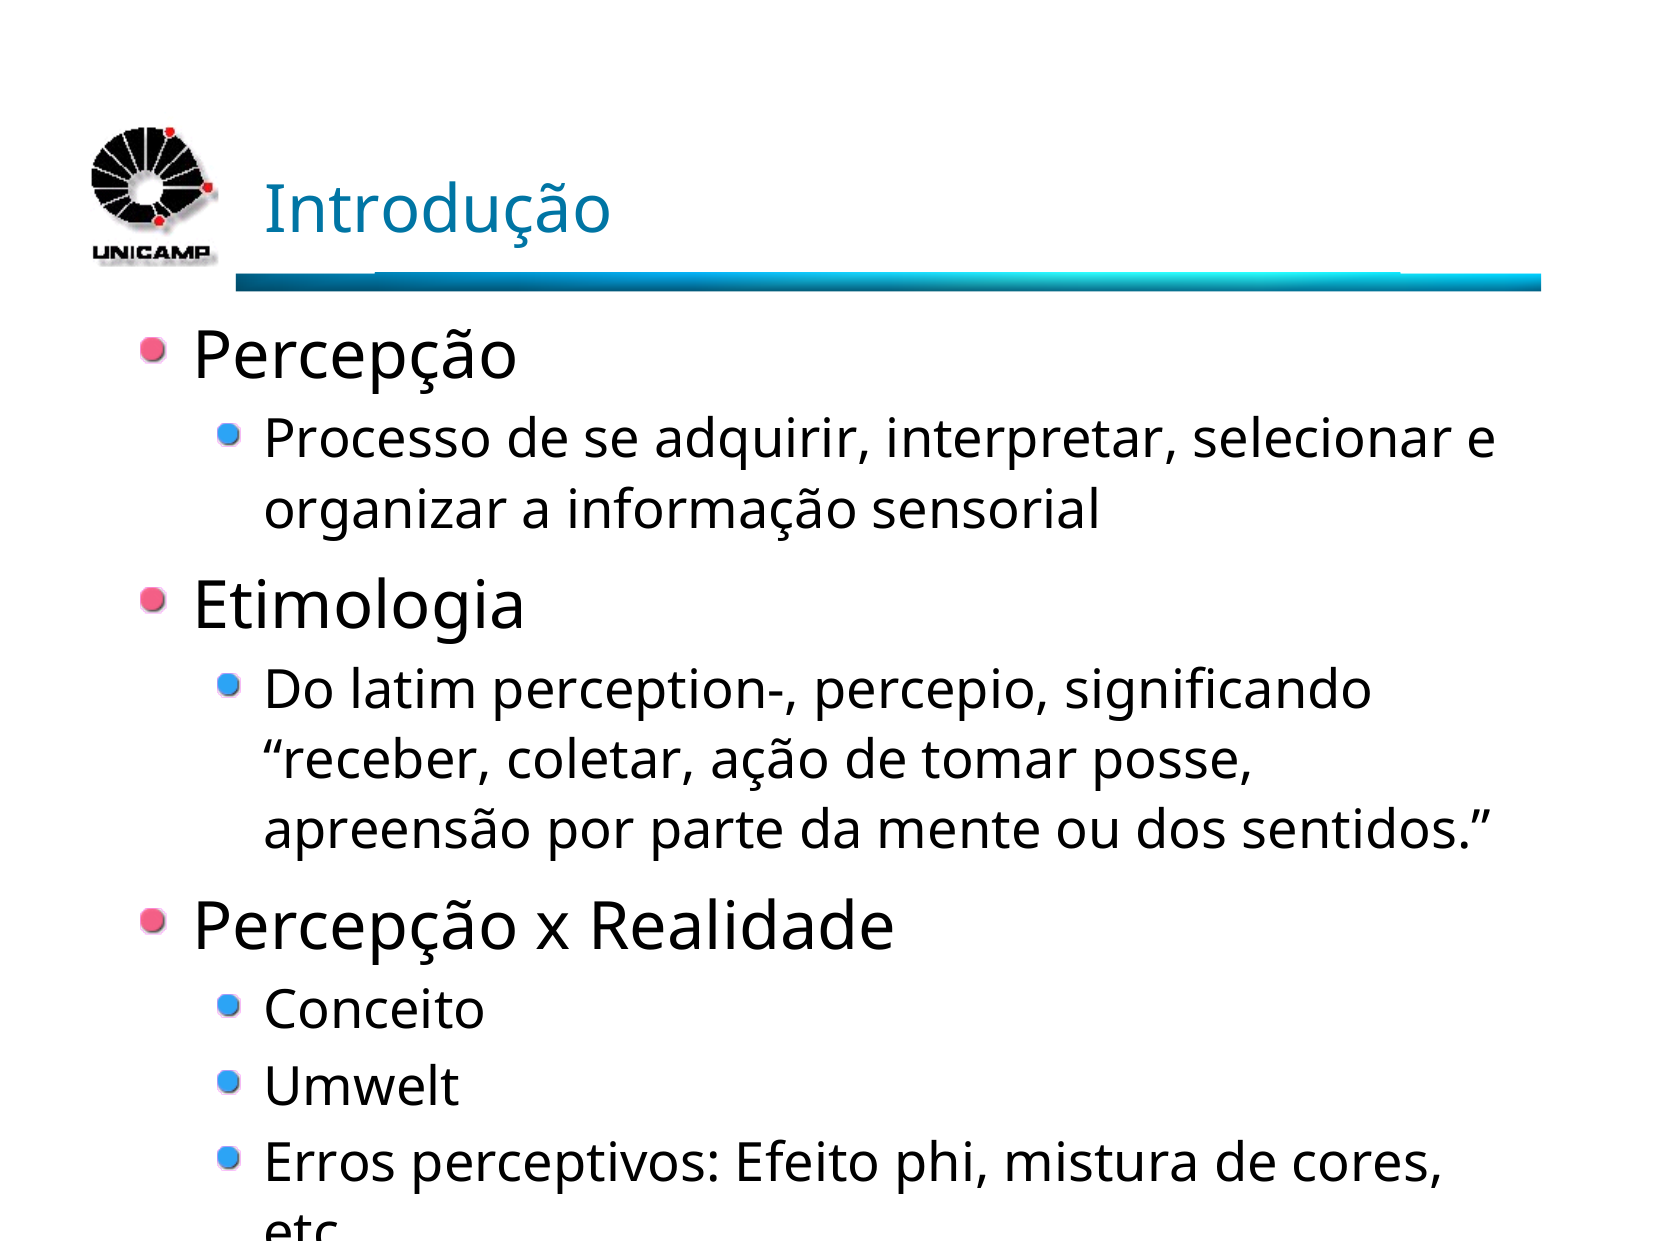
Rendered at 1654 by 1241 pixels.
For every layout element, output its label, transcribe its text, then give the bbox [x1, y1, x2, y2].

list Percepção Processo de se adquirir, interpretar, selecionar e organizar a informação sensorial Etimologia Do latim perception-, percepio, significando “receber, coletar, ação de tomar posse, apreensão por parte da mente ou dos sentidos.” Percepção x Realidade Conceito Umwelt Erros perceptivos: Efeito phi, mistura de cores, etc. [121, 309, 1534, 1182]
picture [125, 272, 1654, 295]
title Introdução [264, 42, 1534, 250]
